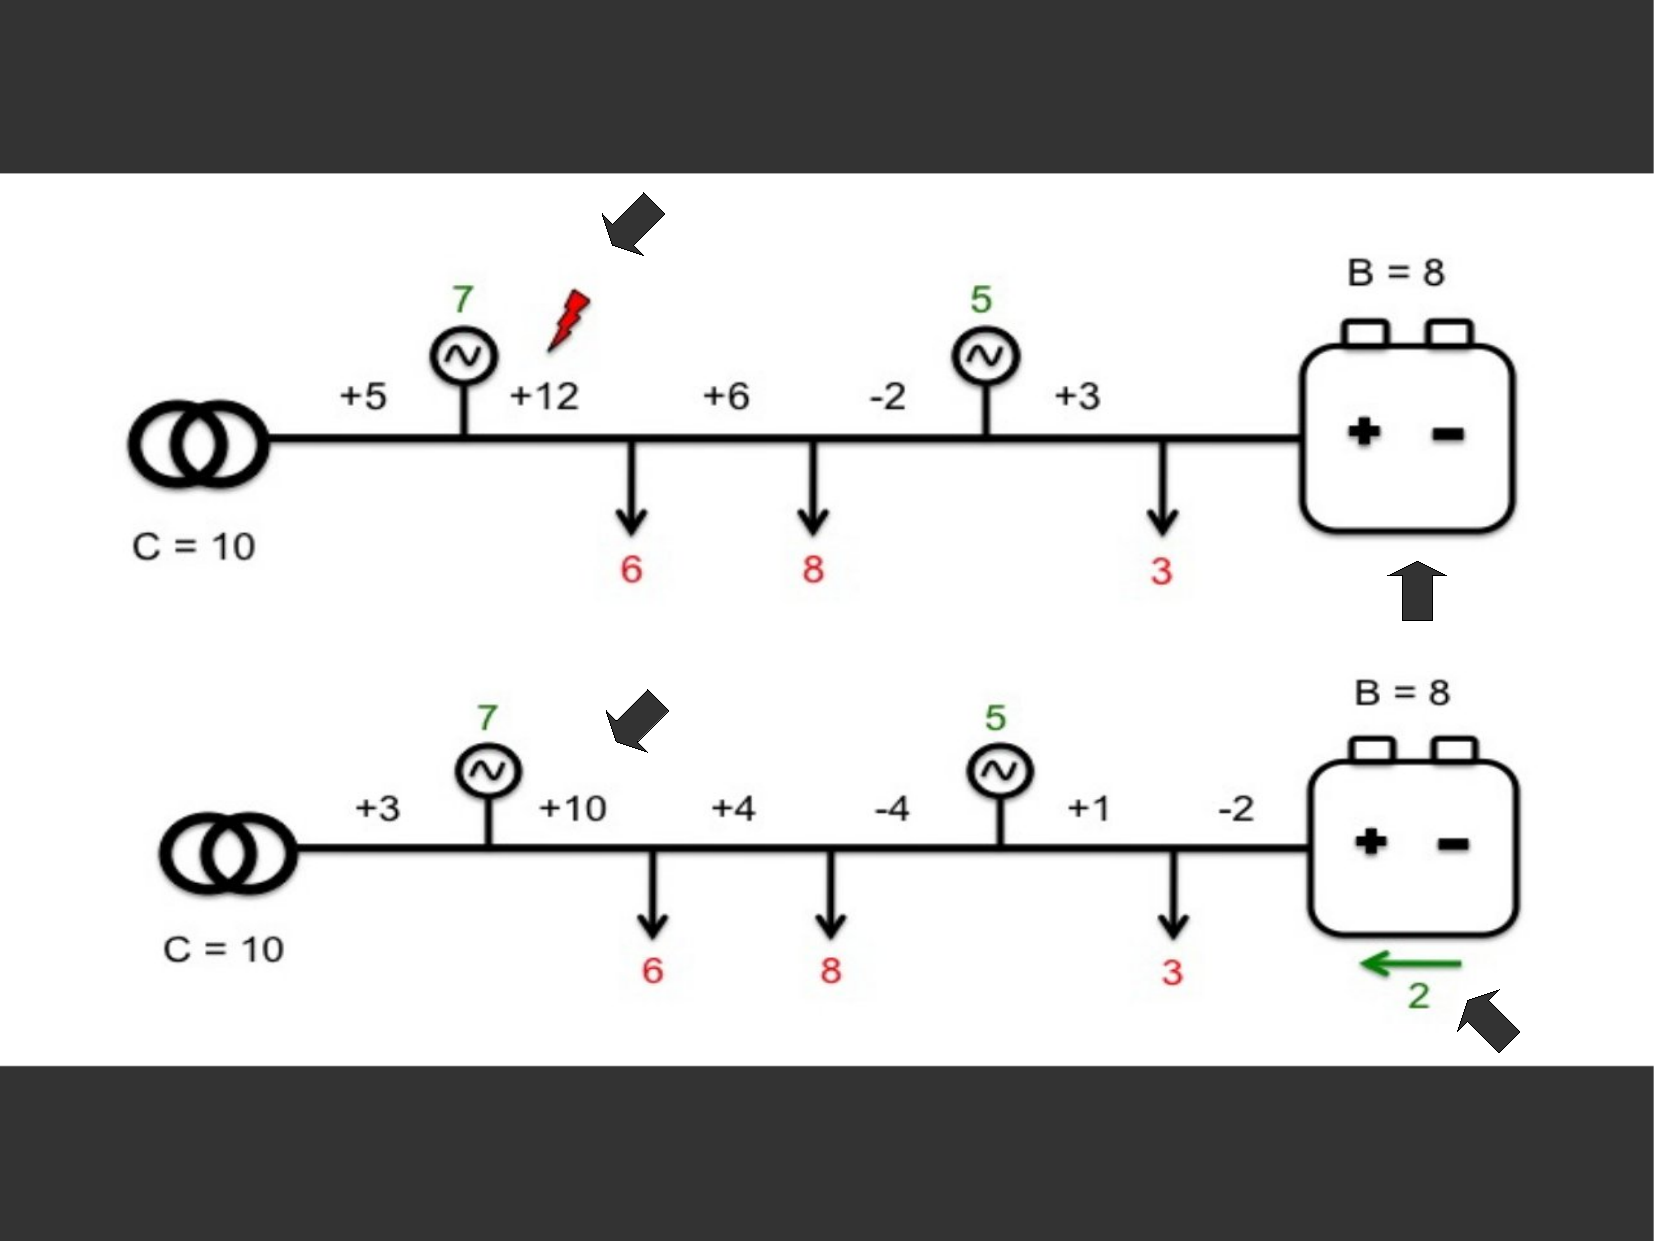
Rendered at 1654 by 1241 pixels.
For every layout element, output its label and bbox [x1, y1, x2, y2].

text_box [1457, 989, 1520, 1053]
text_box [606, 689, 669, 753]
text_box [602, 192, 665, 256]
text_box [1387, 561, 1447, 621]
picture [0, 0, 1654, 1241]
